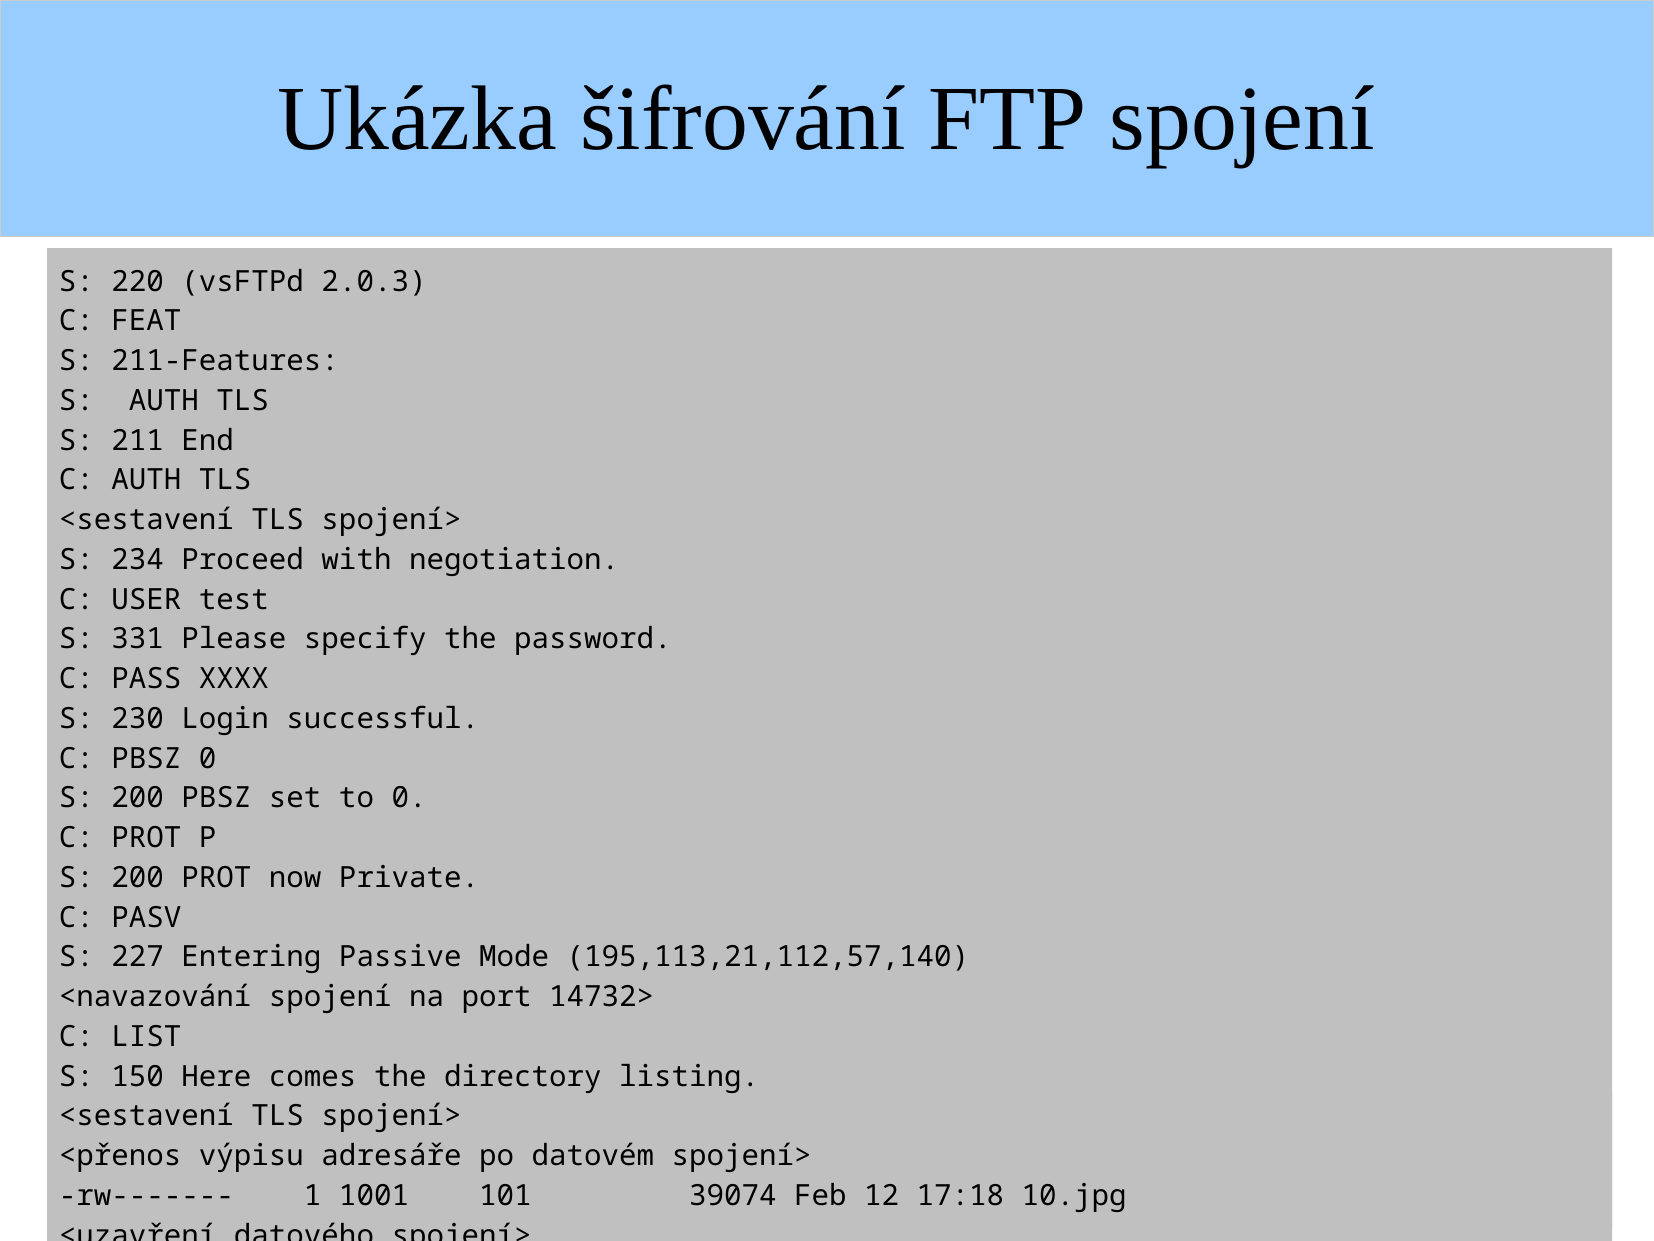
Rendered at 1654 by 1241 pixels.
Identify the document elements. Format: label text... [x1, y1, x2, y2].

text_box S: 220 (vsFTPd 2.0.3) C: FEAT S: 211-Features: S: AUTH TLS S: 211 End C: AUTH TLS <sestavení TLS spojení> S: 234 Proceed with negotiation. C: USER test S: 331 Please specify the password. C: PASS XXXX S: 230 Login successful. C: PBSZ 0 S: 200 PBSZ set to 0. C: PROT P S: 200 PROT now Private. C: PASV S: 227 Entering Passive Mode (195,113,21,112,57,140) <navazování spojení na port 14732> C: LIST S: 150 Here comes the directory listing. <sestavení TLS spojení> <přenos výpisu adresáře po datovém spojení> -rw------- 1 1001 101 39074 Feb 12 17:18 10.jpg <uzavření datového spojení> S: 226 Directory send OK. C: QUIT <uzavření řídícího spojení> [47, 248, 1613, 1225]
title Ukázka šifrování FTP spojení [0, 0, 1654, 237]
